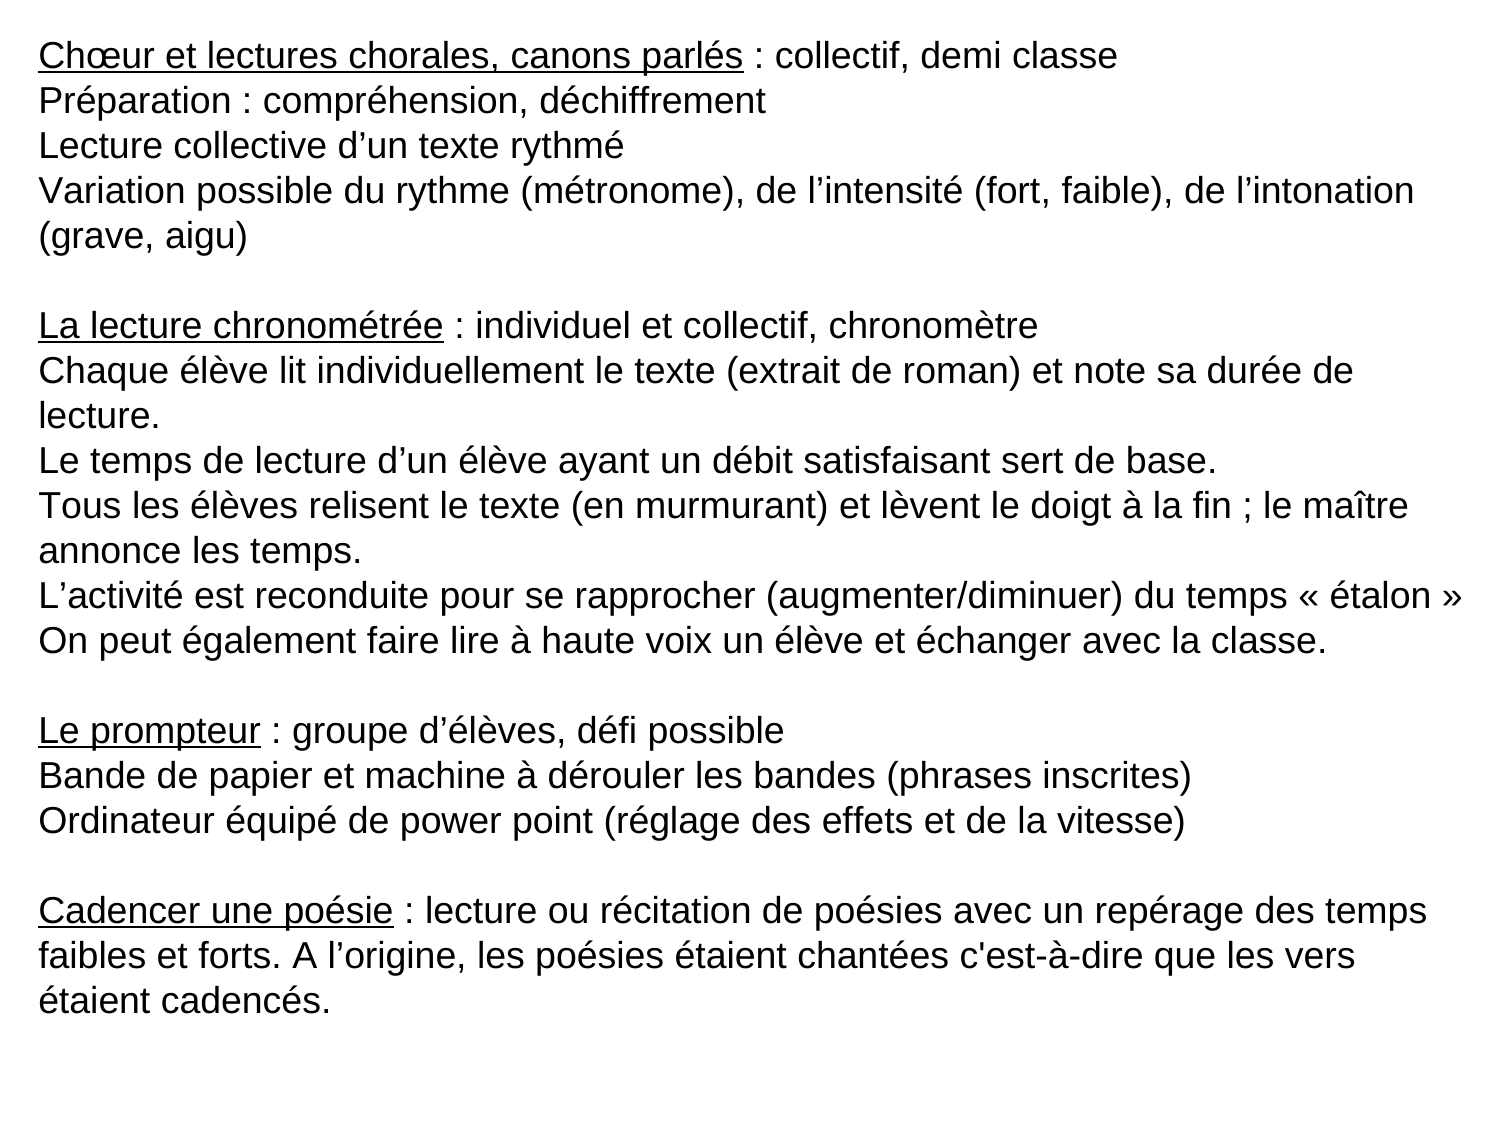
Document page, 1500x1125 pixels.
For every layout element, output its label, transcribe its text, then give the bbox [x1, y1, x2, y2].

text_box Chœur et lectures chorales, canons parlés : collectif, demi classe Préparation : compréhension, déchiffrement Lecture collective d’un texte rythmé Variation possible du rythme (métronome), de l’intensité (fort, faible), de l’intonation (grave, aigu) La lecture chronométrée : individuel et collectif, chronomètre Chaque élève lit individuellement le texte (extrait de roman) et note sa durée de lecture. Le temps de lecture d’un élève ayant un débit satisfaisant sert de base. Tous les élèves relisent le texte (en murmurant) et lèvent le doigt à la fin ; le maître annonce les temps. L’activité est reconduite pour se rapprocher (augmenter/diminuer) du temps « étalon » On peut également faire lire à haute voix un élève et échanger avec la classe. Le prompteur : groupe d’élèves, défi possible Bande de papier et machine à dérouler les bandes (phrases inscrites) Ordinateur équipé de power point (réglage des effets et de la vitesse) Cadencer une poésie : lecture ou récitation de poésies avec un repérage des temps faibles et forts. A l’origine, les poésies étaient chantées c'est-à-dire que les vers étaient cadencés. [23, 23, 1489, 1074]
